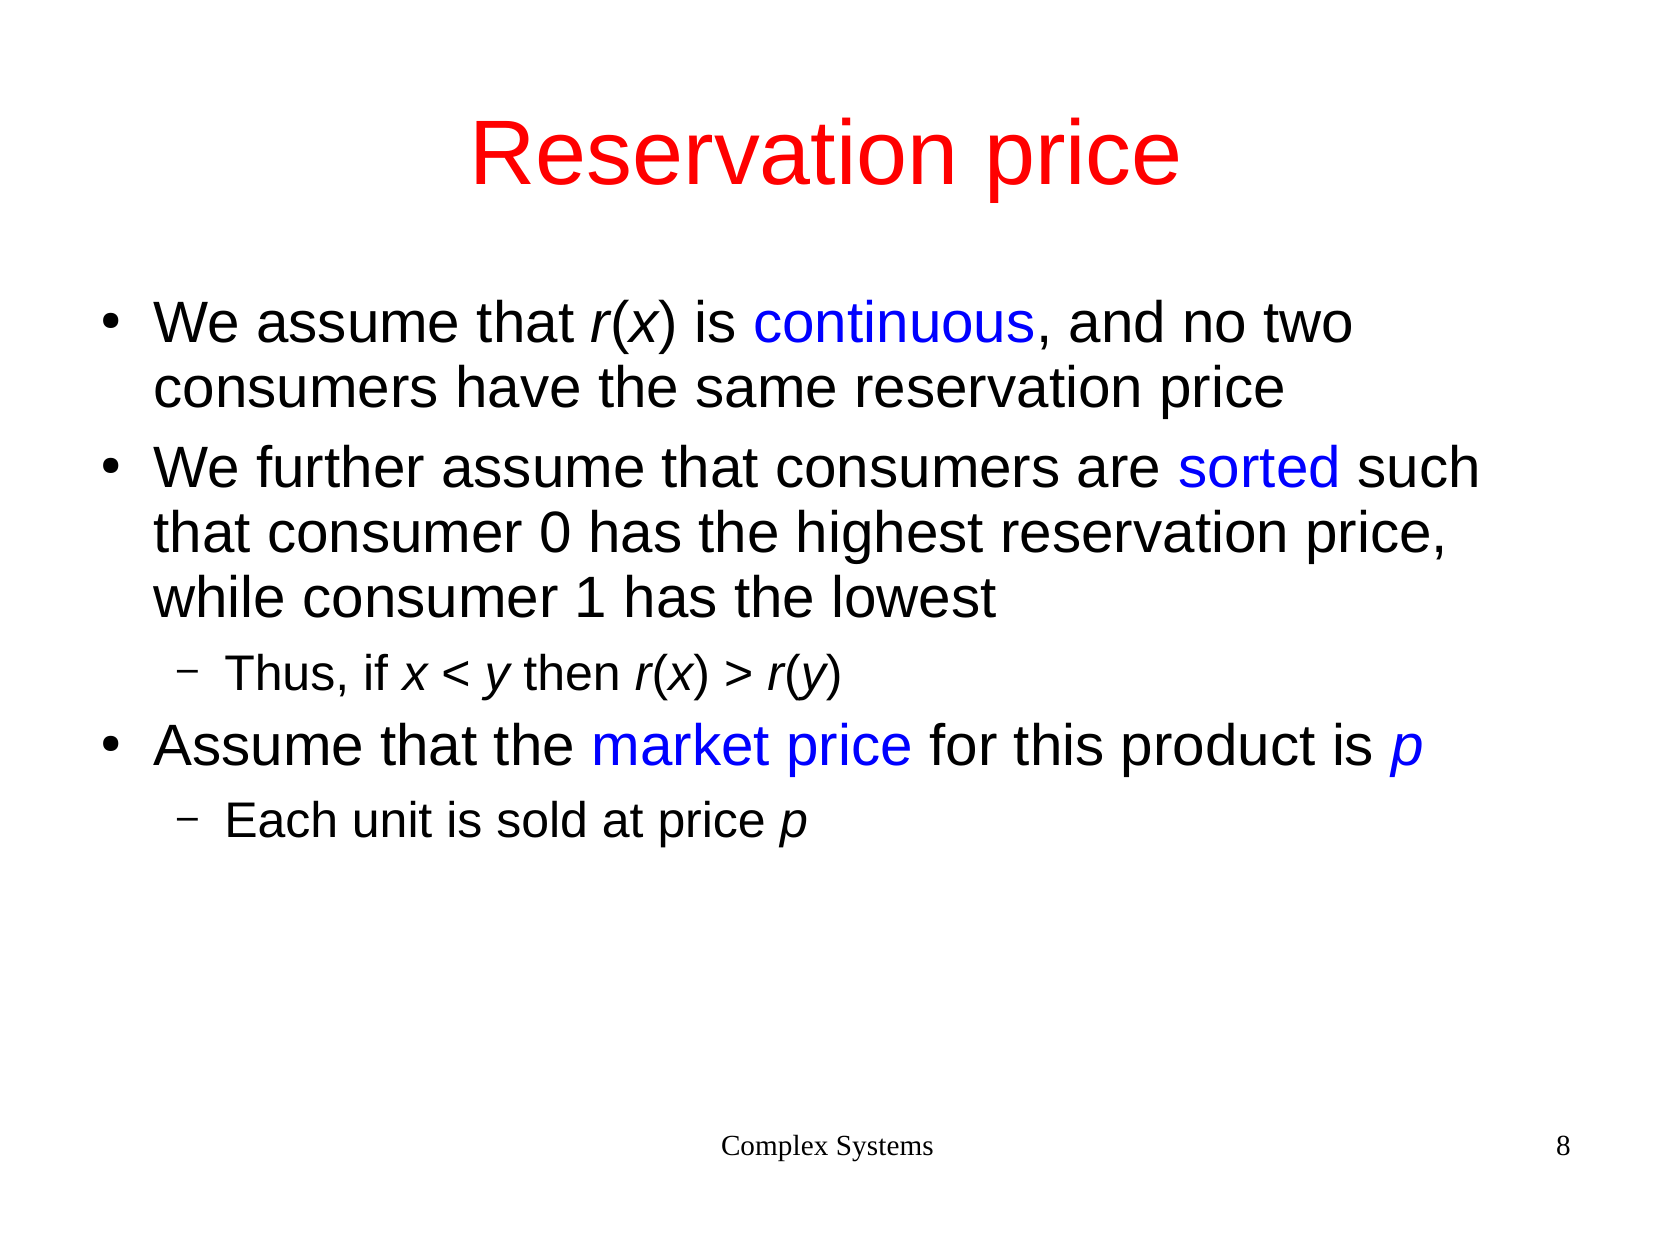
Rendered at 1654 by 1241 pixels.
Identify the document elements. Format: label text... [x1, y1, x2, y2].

title Reservation price [82, 49, 1571, 257]
list We assume that r(x) is continuous, and no two consumers have the same reservation price We further assume that consumers are sorted such that consumer 0 has the highest reservation price, while consumer 1 has the lowest Thus, if x < y then r(x) > r(y) Assume that the market price for this product is p Each unit is sold at price p [82, 290, 1571, 1109]
